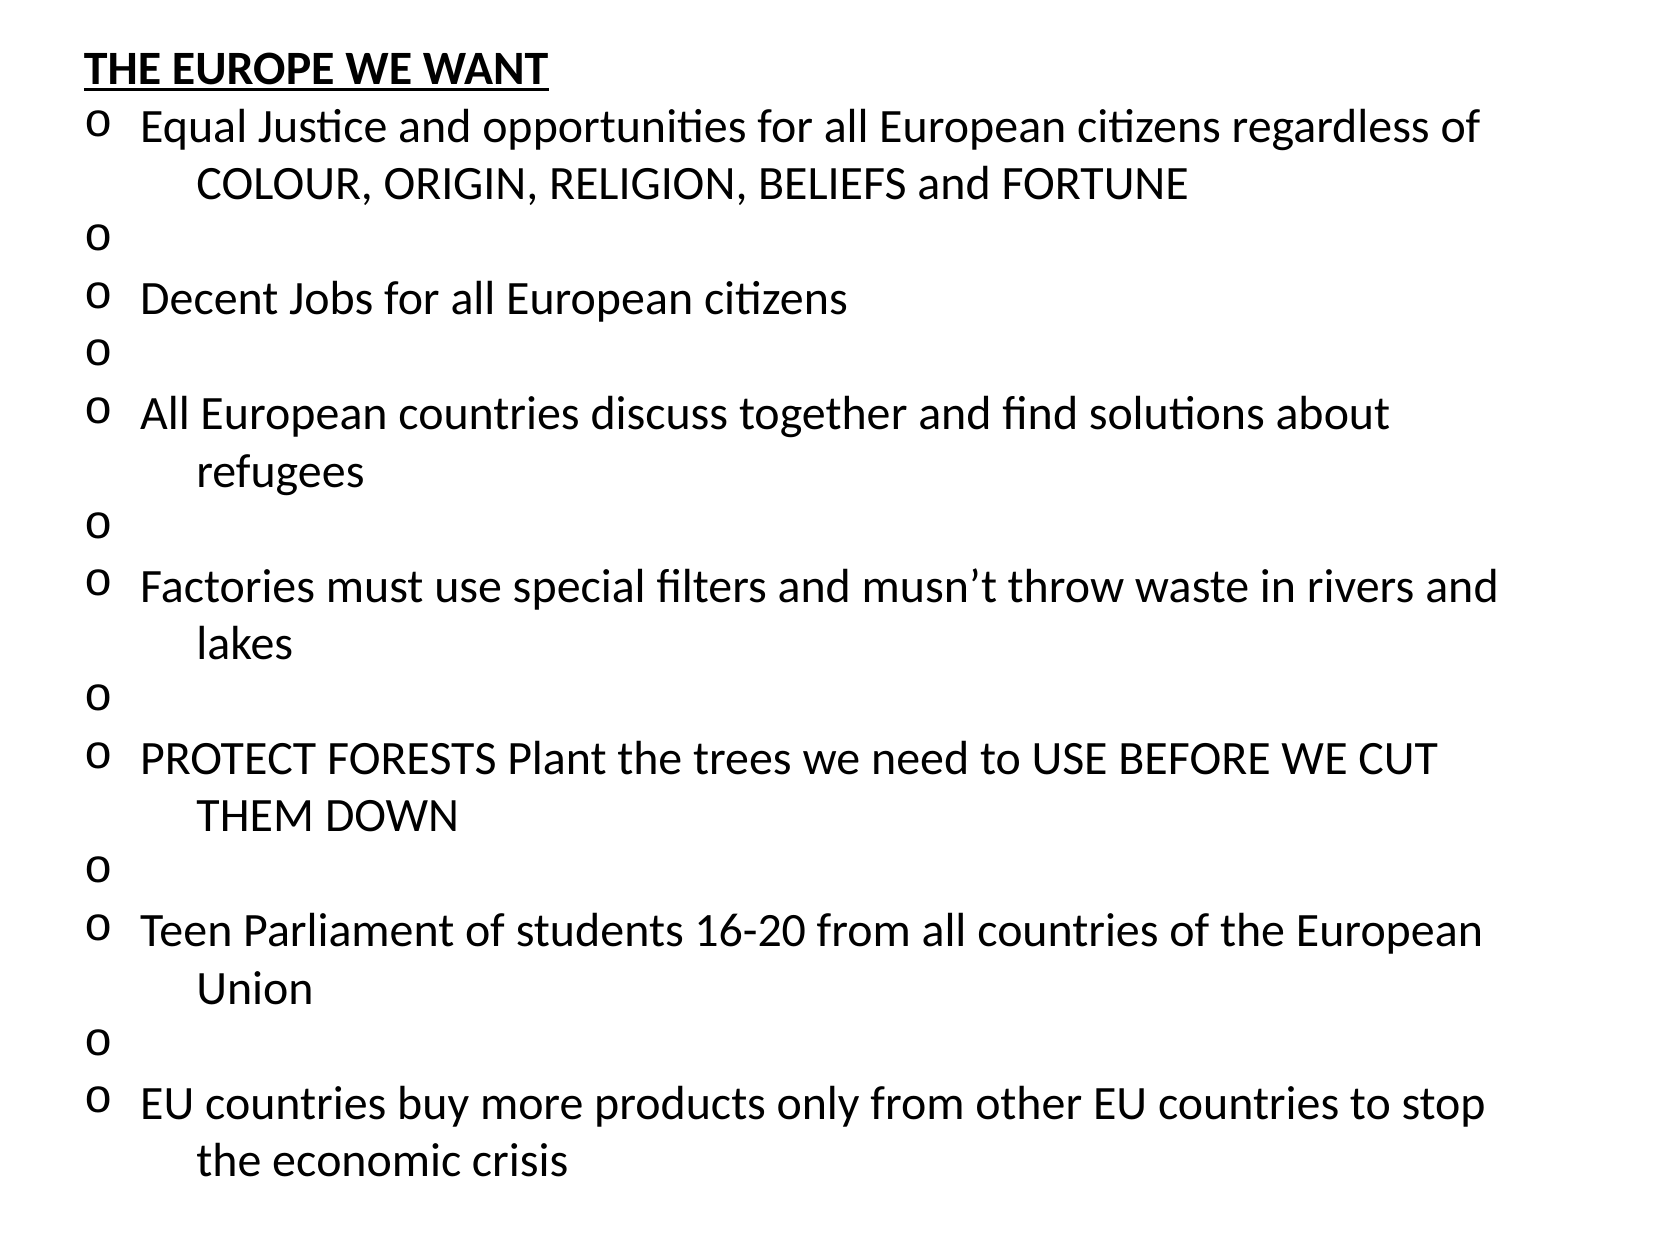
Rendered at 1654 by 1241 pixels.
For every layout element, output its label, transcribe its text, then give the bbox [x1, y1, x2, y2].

text_box THE EUROPE WE WANT Equal Justice and opportunities for all European citizens regardless of COLOUR, ORIGIN, RELIGION, BELIEFS and FORTUNE Decent Jobs for all European citizens All European countries discuss together and find solutions about refugees Factories must use special filters and musn’t throw waste in rivers and lakes PROTECT FORESTS Plant the trees we need to USE BEFORE WE CUT THEM DOWN Teen Parliament of students 16-20 from all countries of the European Union EU countries buy more products only from other EU countries to stop the economic crisis [68, 29, 1562, 1206]
